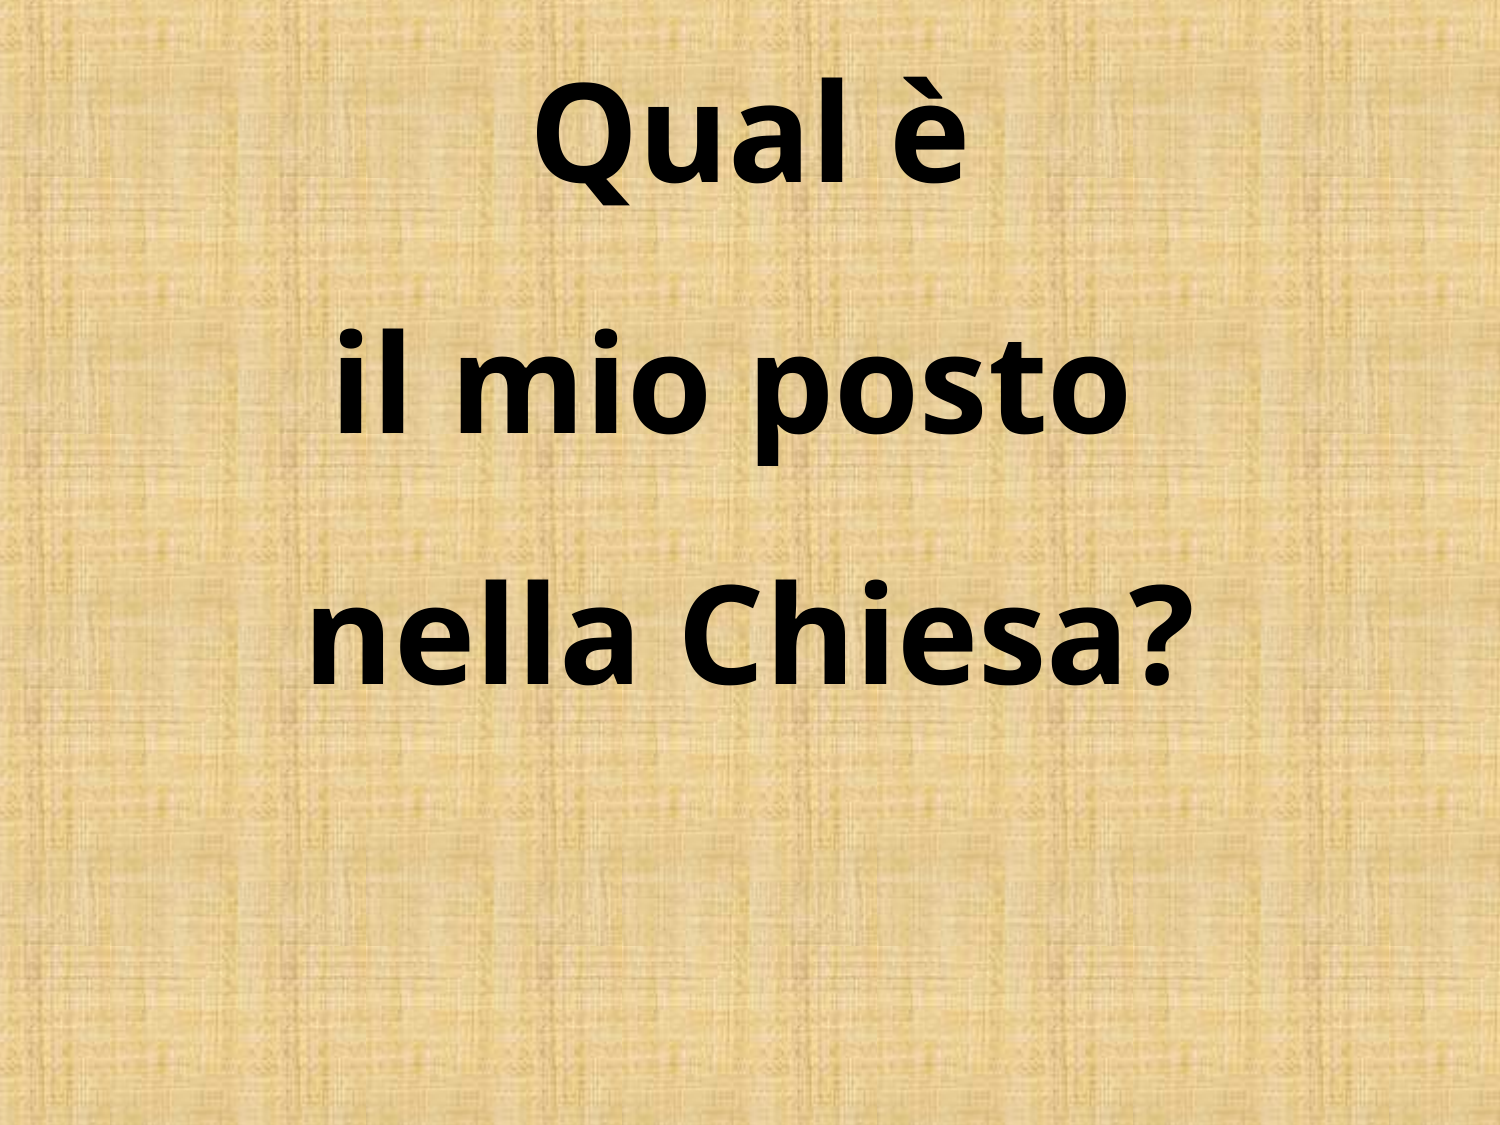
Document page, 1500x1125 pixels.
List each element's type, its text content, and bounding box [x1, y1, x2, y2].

text_box Qual è il mio posto nella Chiesa? [37, 37, 1463, 720]
picture [0, 0, 1500, 1125]
